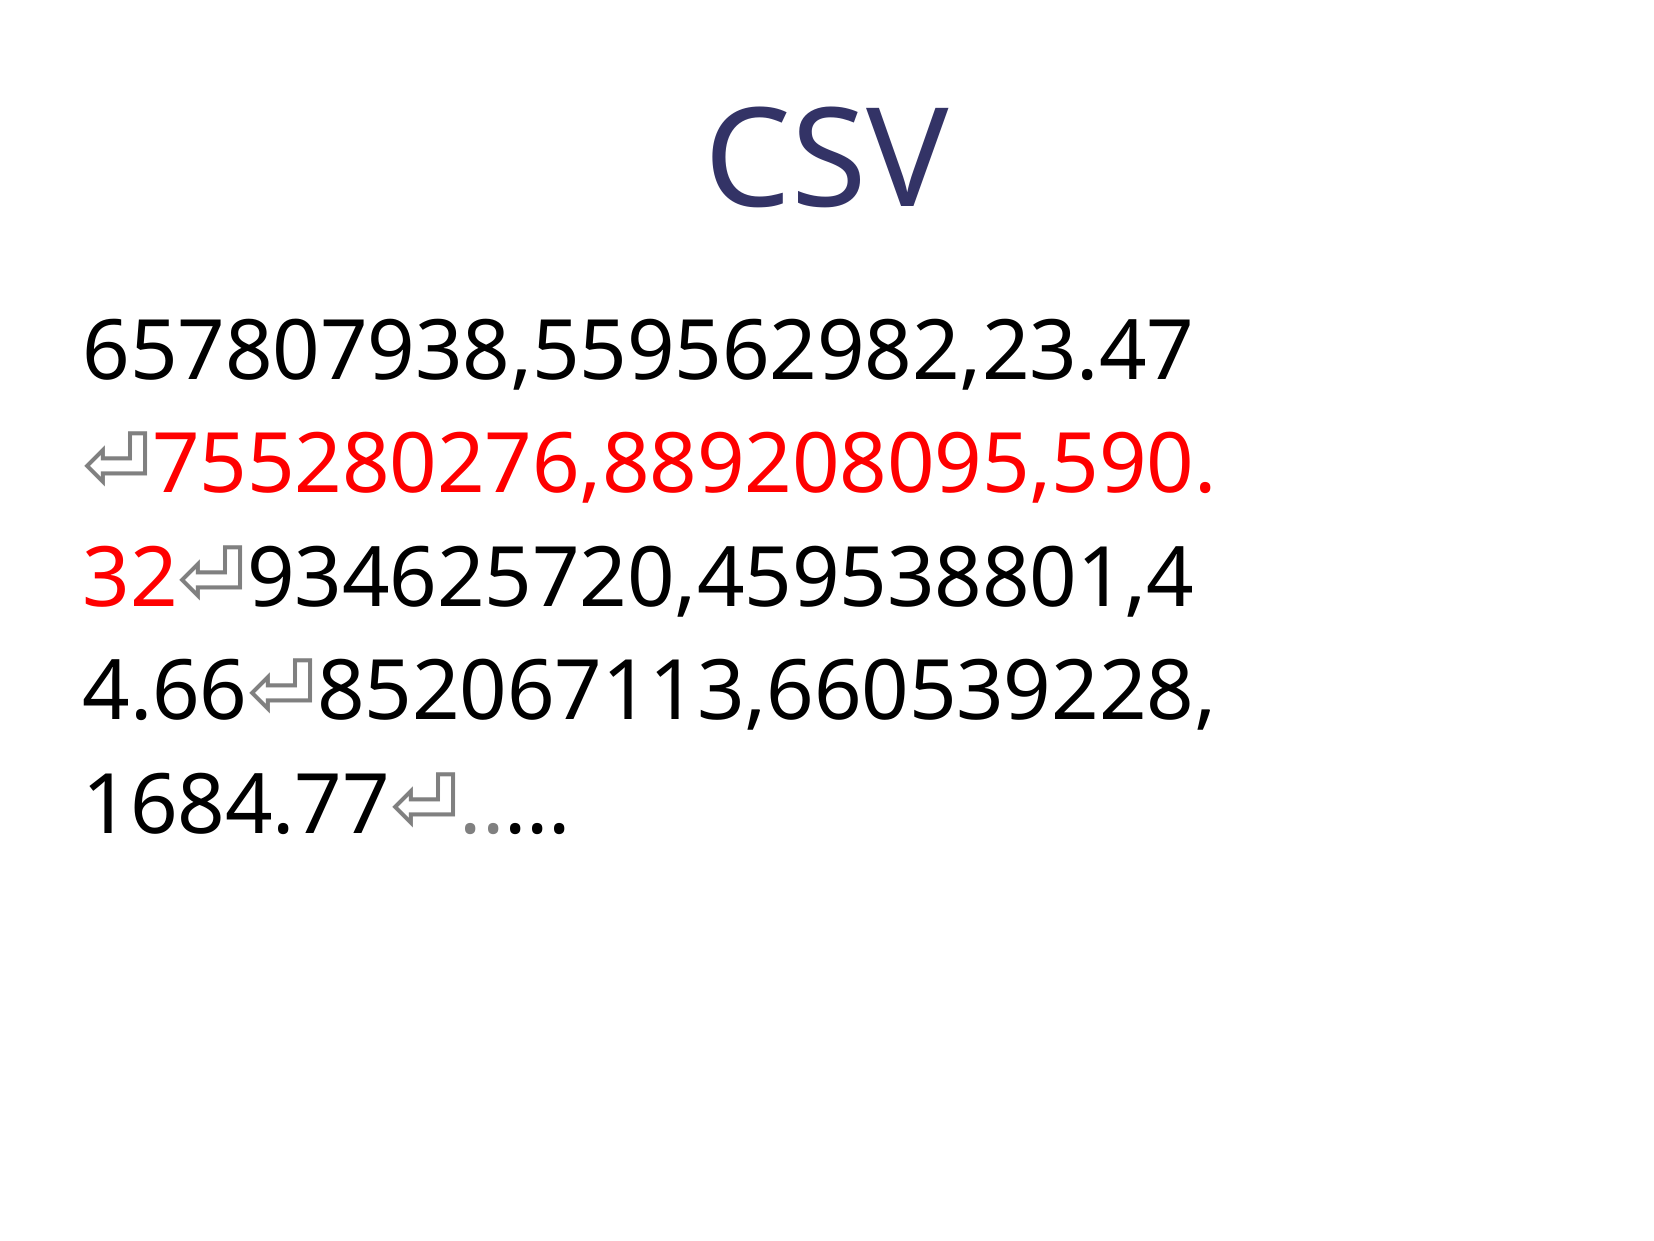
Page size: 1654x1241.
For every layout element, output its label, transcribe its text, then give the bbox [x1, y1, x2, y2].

subtitle 657807938,559562982,23.47⏎755280276,889208095,590.32⏎934625720,459538801,44.66⏎852067113,660539228,1684.77⏎..... [82, 290, 1241, 798]
title CSV [82, 56, 1571, 250]
